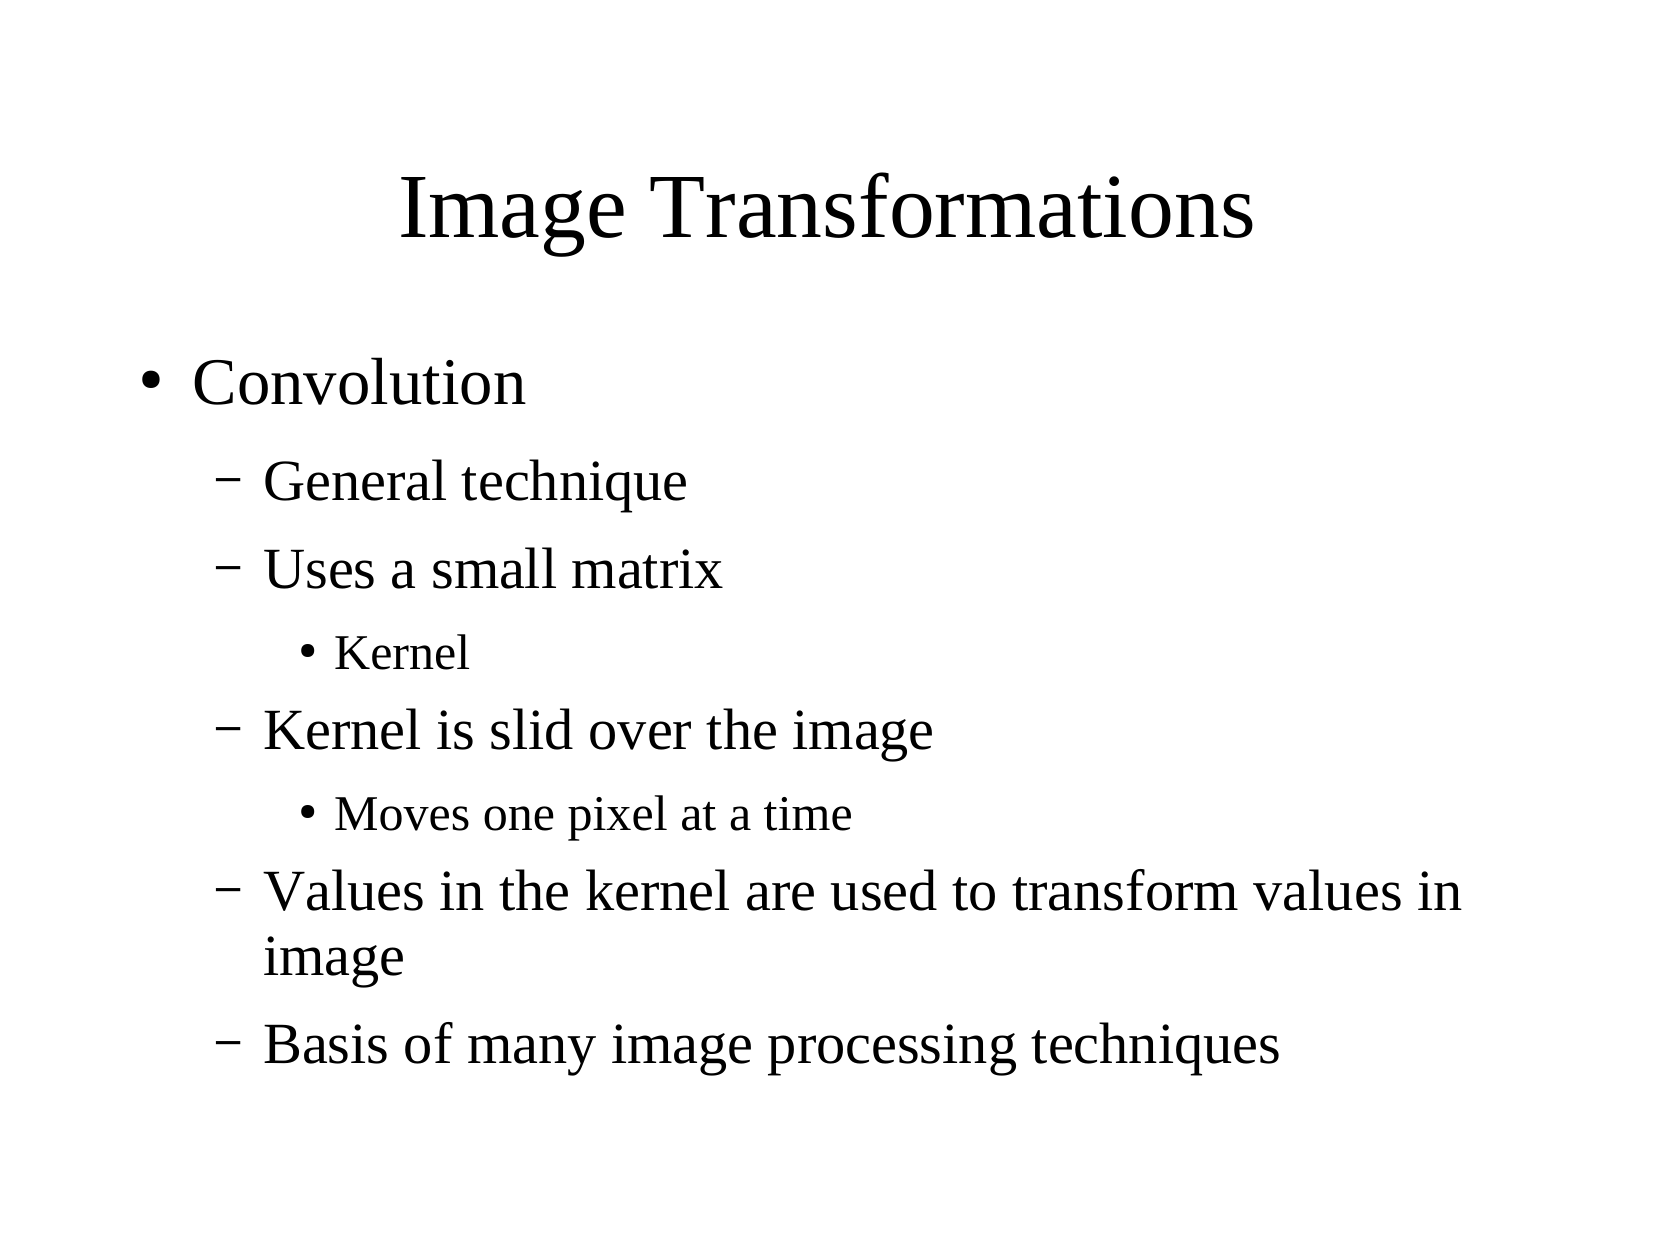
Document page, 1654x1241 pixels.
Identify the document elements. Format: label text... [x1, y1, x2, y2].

title Image Transformations [121, 102, 1534, 311]
list Convolution General technique Uses a small matrix Kernel Kernel is slid over the image Moves one pixel at a time Values in the kernel are used to transform values in image Basis of many image processing techniques [121, 344, 1534, 1127]
